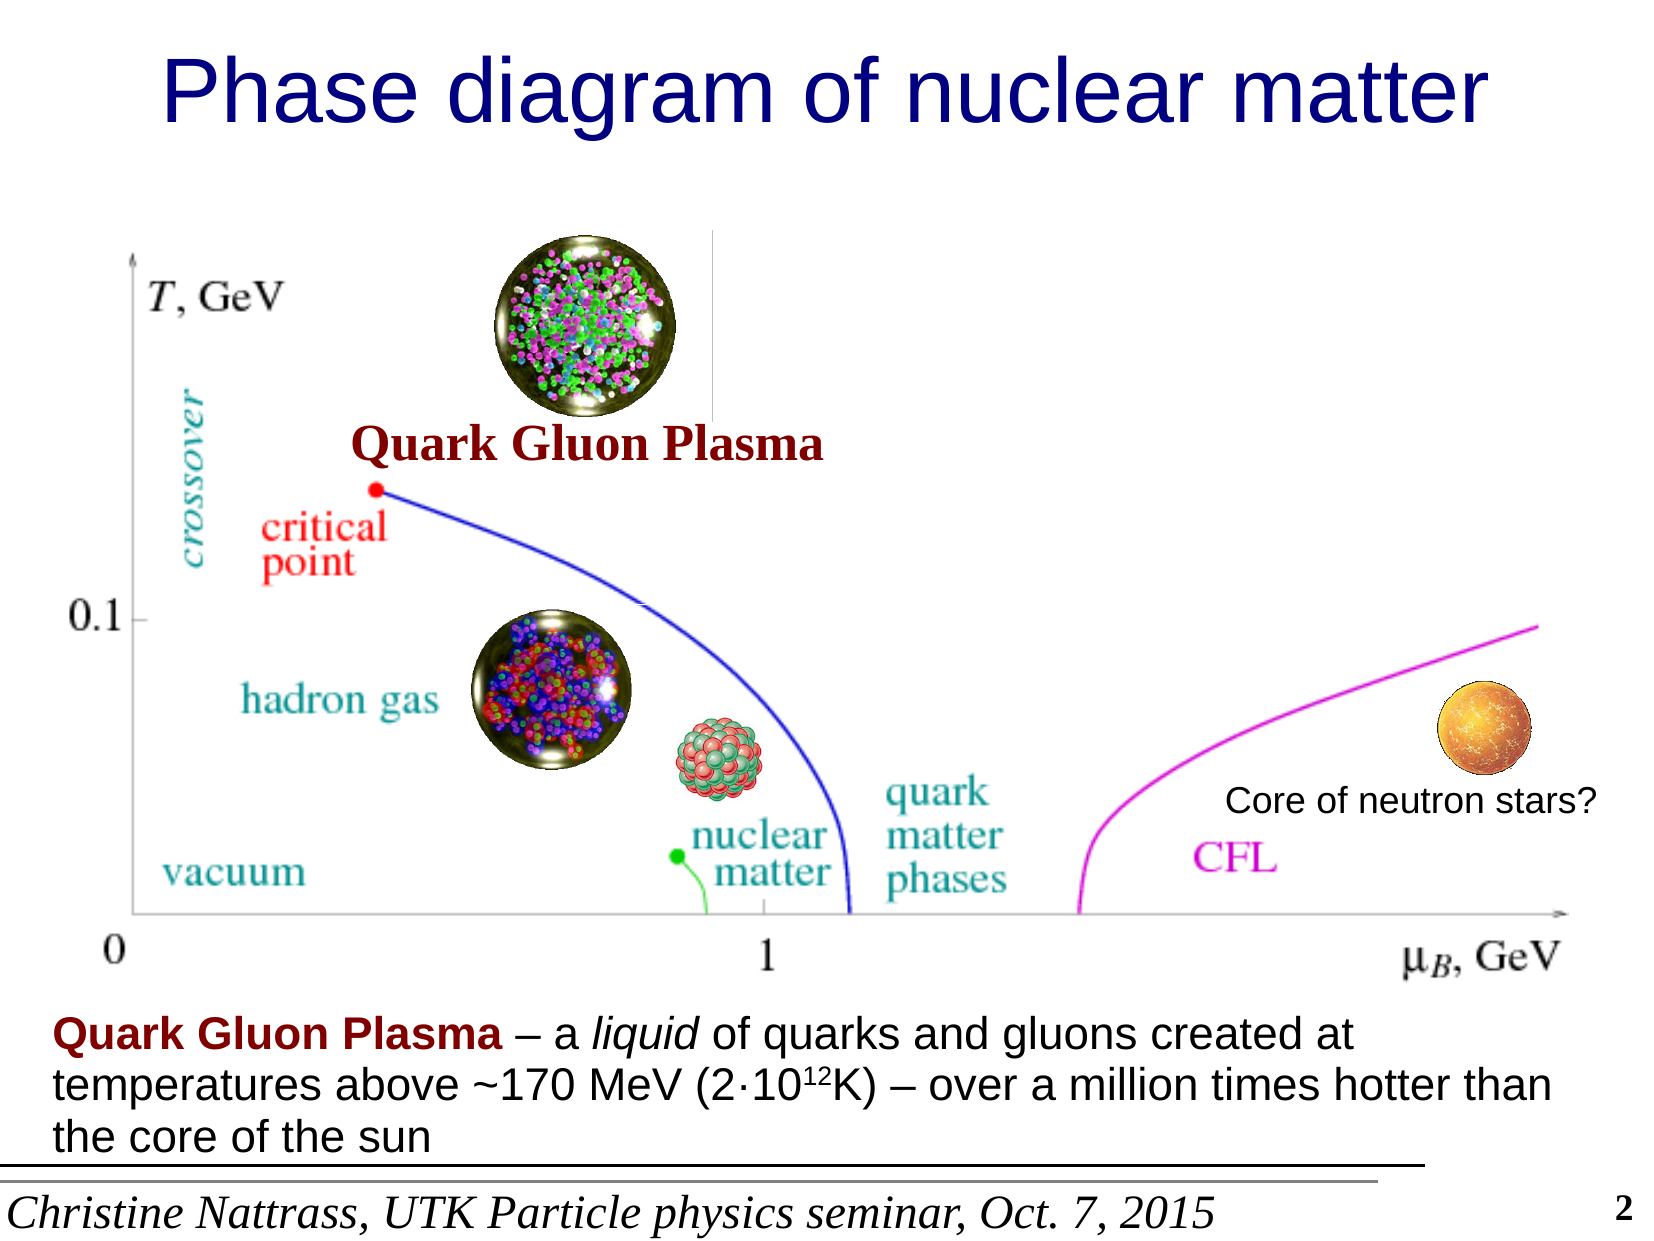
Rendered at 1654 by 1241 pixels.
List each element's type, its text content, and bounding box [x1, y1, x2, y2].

text_box Quark Gluon Plasma – a liquid of quarks and gluons created at temperatures above ~170 MeV (2·1012K) – over a million times hotter than the core of the sun [37, 1000, 1613, 1171]
text_box Core of neutron stars? [1210, 772, 1613, 830]
text_box Quark Gluon Plasma [304, 406, 871, 480]
title Phase diagram of nuclear matter [82, 25, 1571, 148]
picture [68, 229, 1569, 986]
